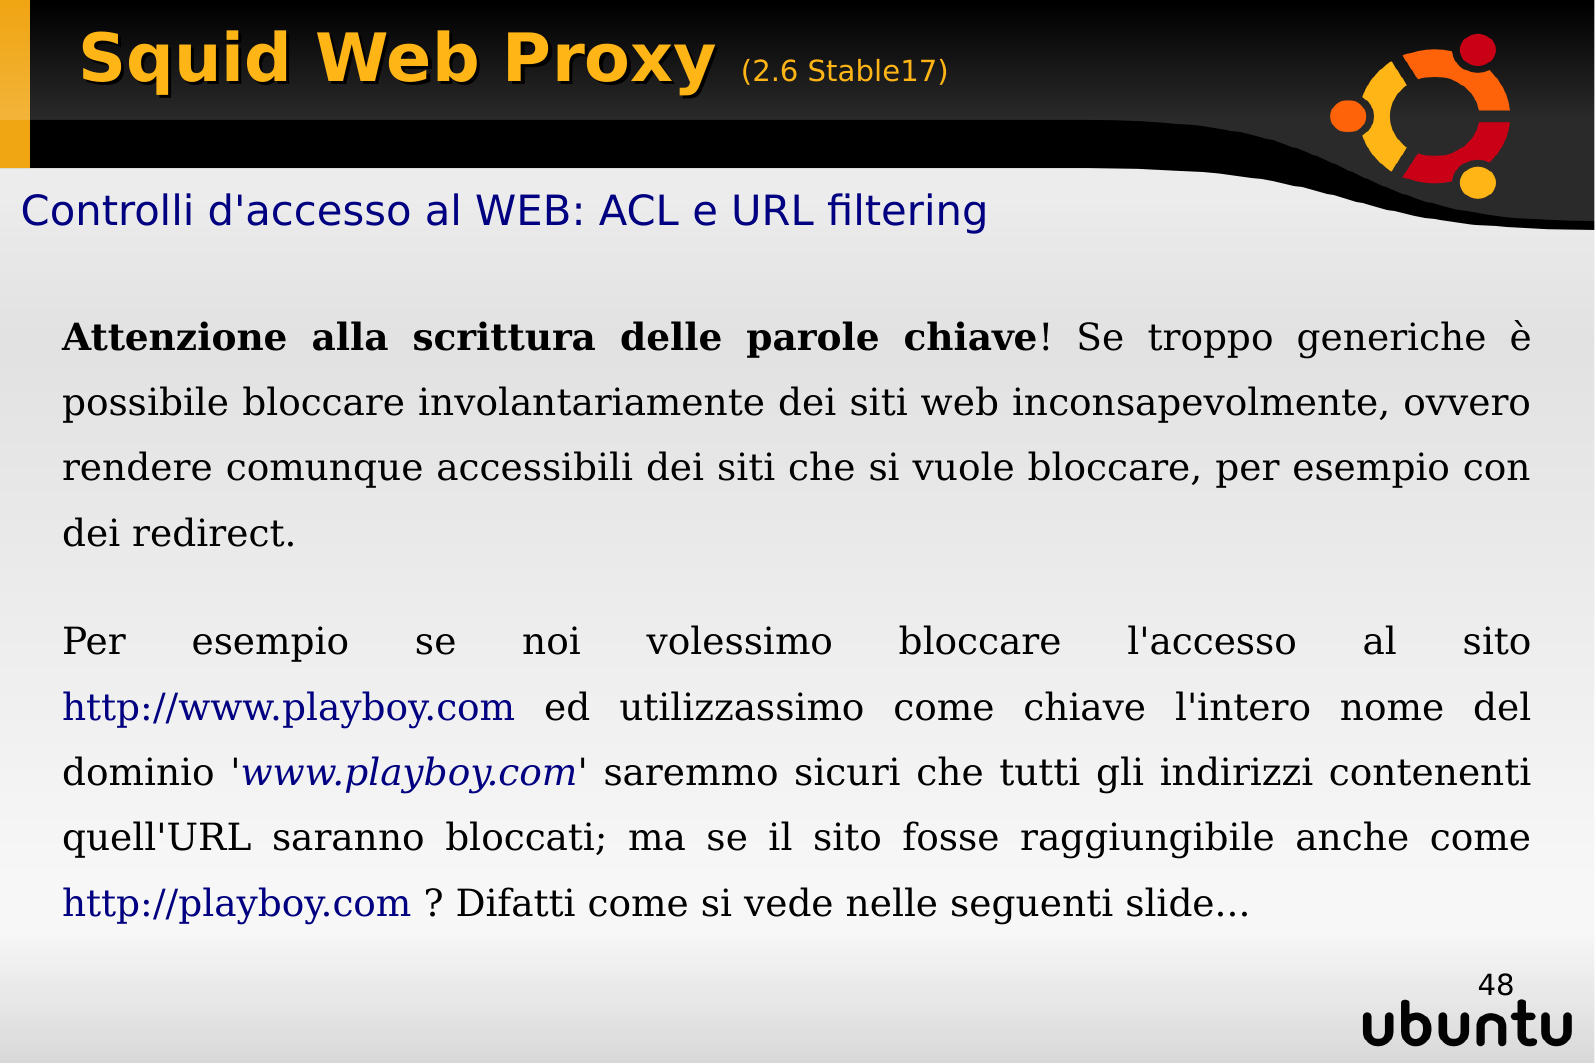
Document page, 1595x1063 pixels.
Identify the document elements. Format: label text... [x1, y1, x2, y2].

text_box Attenzione alla scrittura delle parole chiave! Se troppo generiche è possibile bloccare involantariamente dei siti web inconsapevolmente, ovvero rendere comunque accessibili dei siti che si vuole bloccare, per esempio con dei redirect. Per esempio se noi volessimo bloccare l'accesso al sito http://www.playboy.com ed utilizzassimo come chiave l'intero nome del dominio 'www.playboy.com' saremmo sicuri che tutti gli indirizzi contenenti quell'URL saranno bloccati; ma se il sito fosse raggiungibile anche come http://playboy.com ? Difatti come si vede nelle seguenti slide... [59, 285, 1536, 1063]
text_box Squid Web Proxy (2.6 Stable17) [23, 11, 1004, 105]
picture [0, 0, 1595, 1063]
text_box Controlli d'accesso al WEB: ACL e URL filtering [17, 178, 1554, 243]
